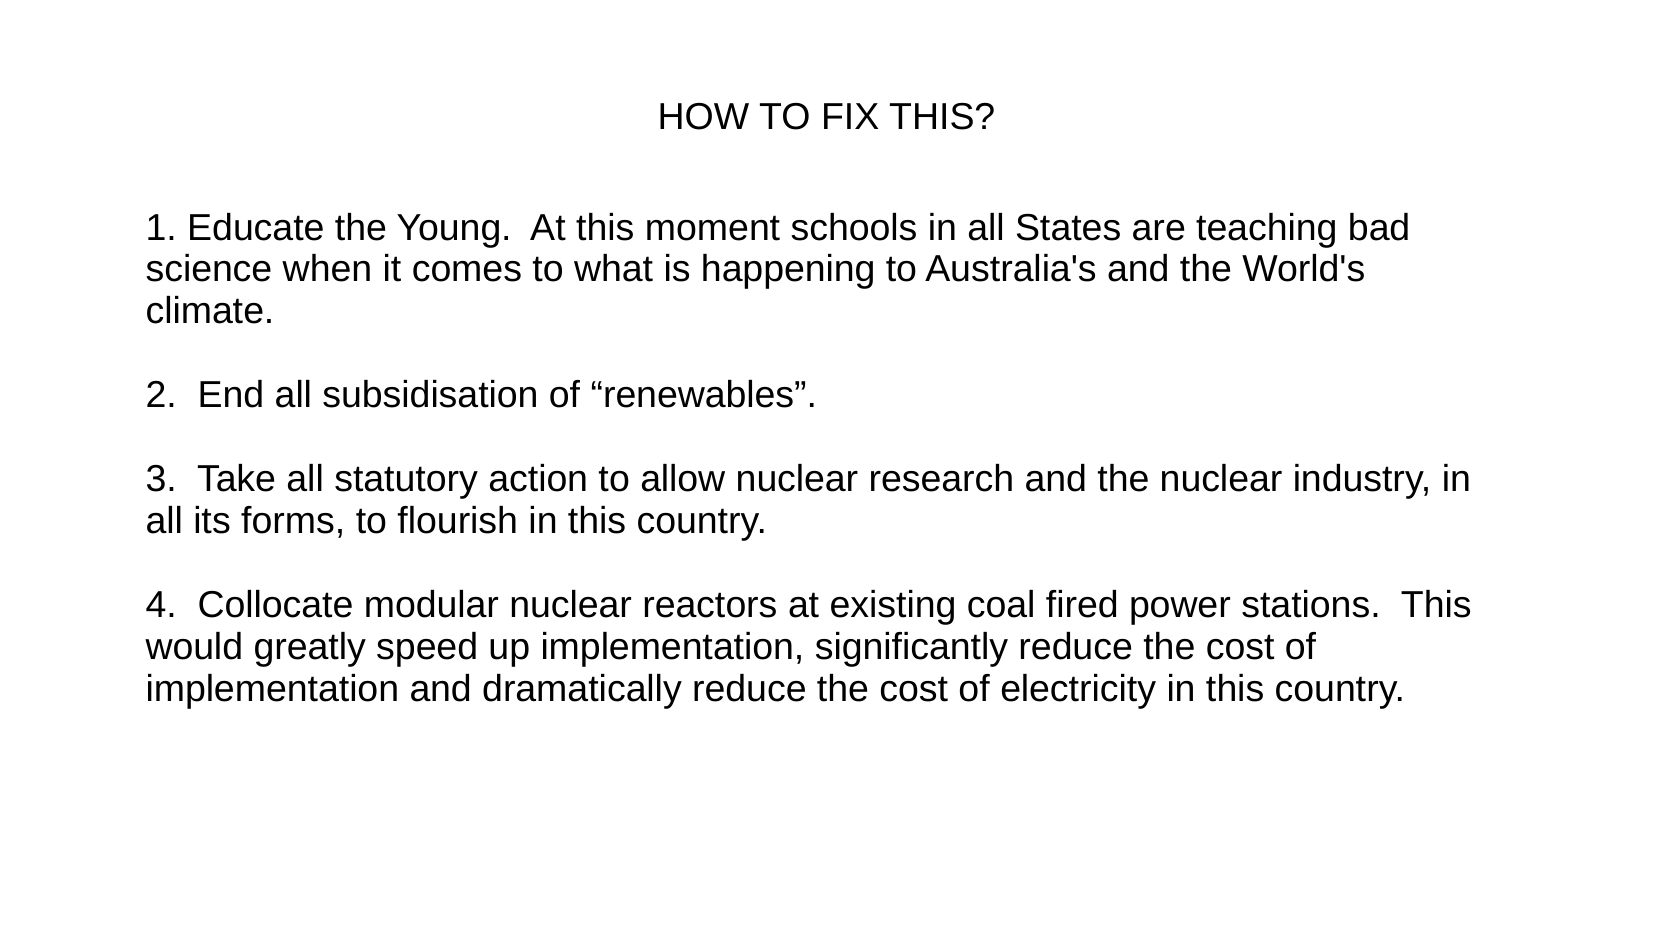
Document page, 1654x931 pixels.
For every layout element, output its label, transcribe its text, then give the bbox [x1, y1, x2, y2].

text_box HOW TO FIX THIS? [82, 92, 1571, 138]
text_box 1. Educate the Young. At this moment schools in all States are teaching bad science when it comes to what is happening to Australia's and the World's climate. 2. End all subsidisation of “renewables”. 3. Take all statutory action to allow nuclear research and the nuclear industry, in all its forms, to flourish in this country. 4. Collocate modular nuclear reactors at existing coal fired power stations. This would greatly speed up implementation, significantly reduce the cost of implementation and dramatically reduce the cost of electricity in this country. [130, 198, 1508, 727]
